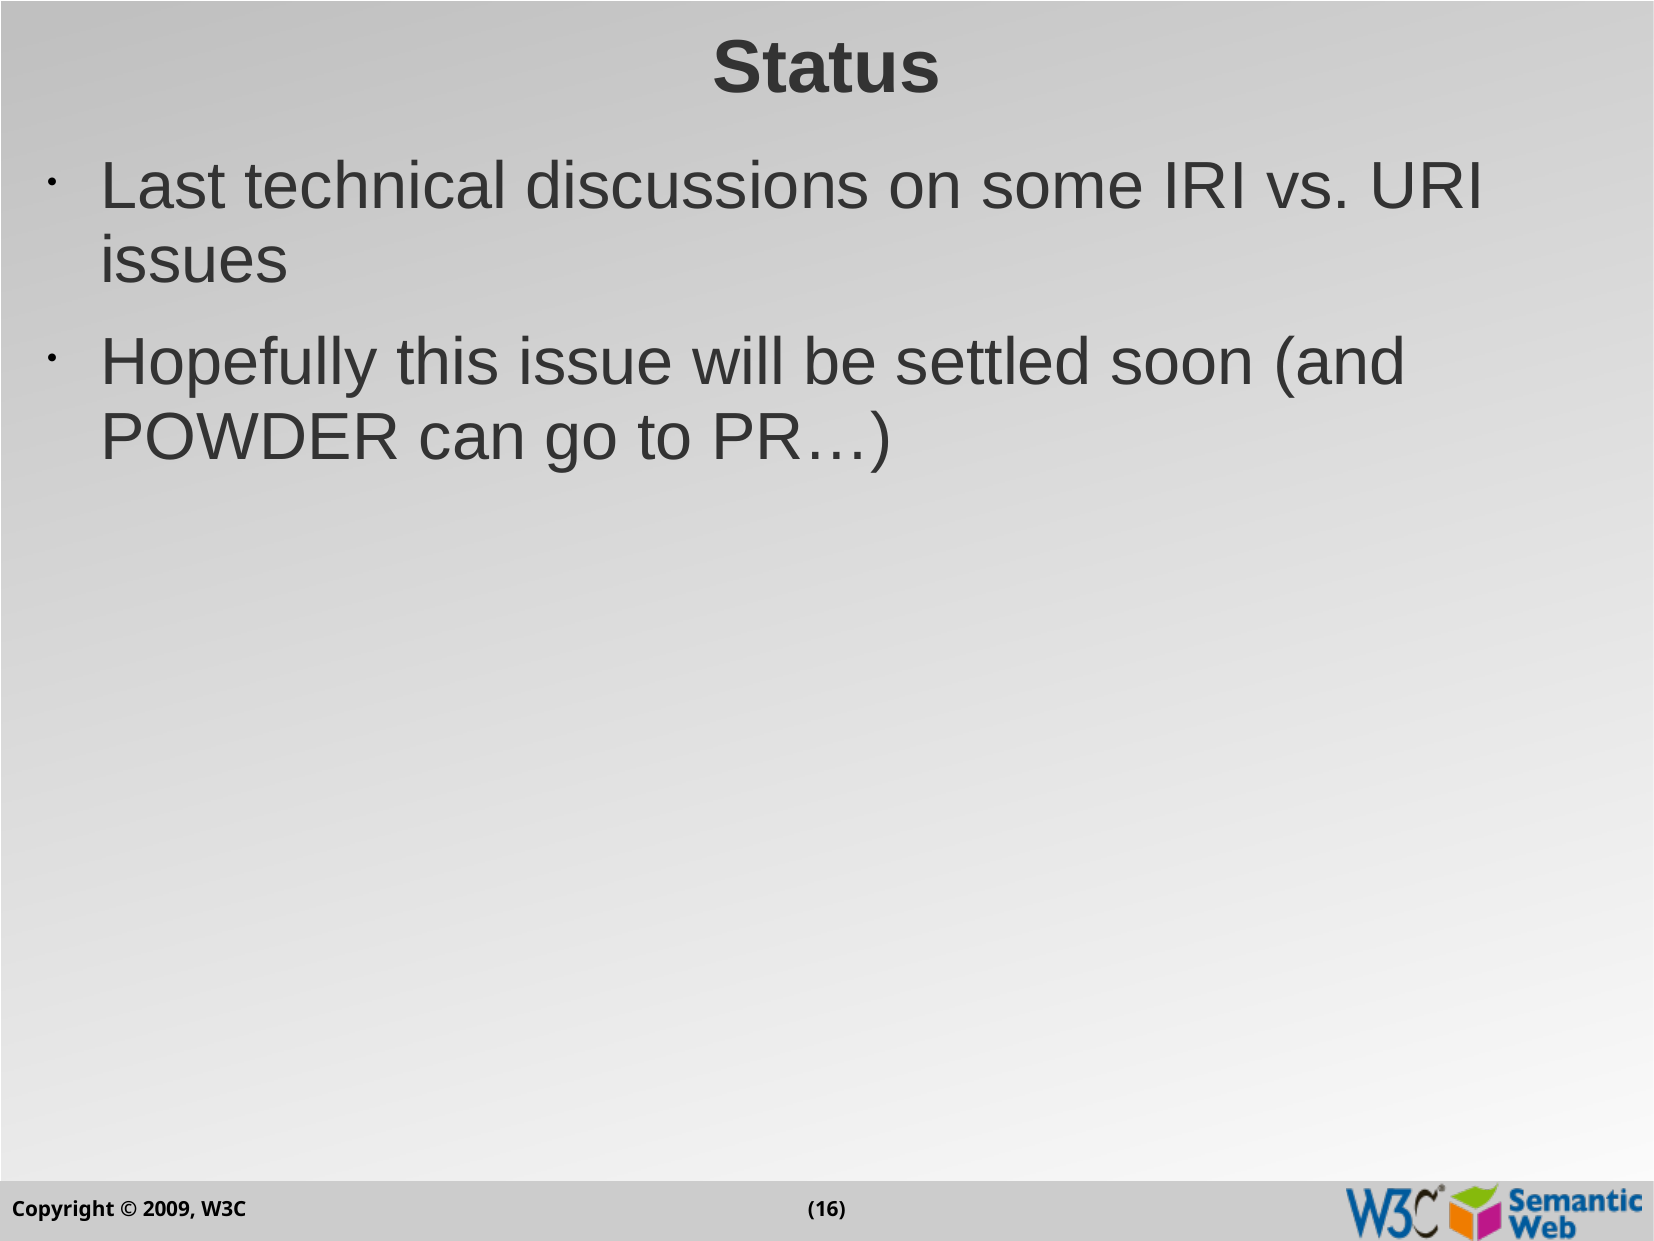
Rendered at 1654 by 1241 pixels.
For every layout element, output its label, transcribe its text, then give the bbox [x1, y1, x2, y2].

list Last technical discussions on some IRI vs. URI issues Hopefully this issue will be settled soon (and POWDER can go to PR…) [29, 147, 1624, 1119]
picture [1, 125, 1654, 1241]
title Status [0, 5, 1654, 125]
picture [1, 1, 1654, 5]
